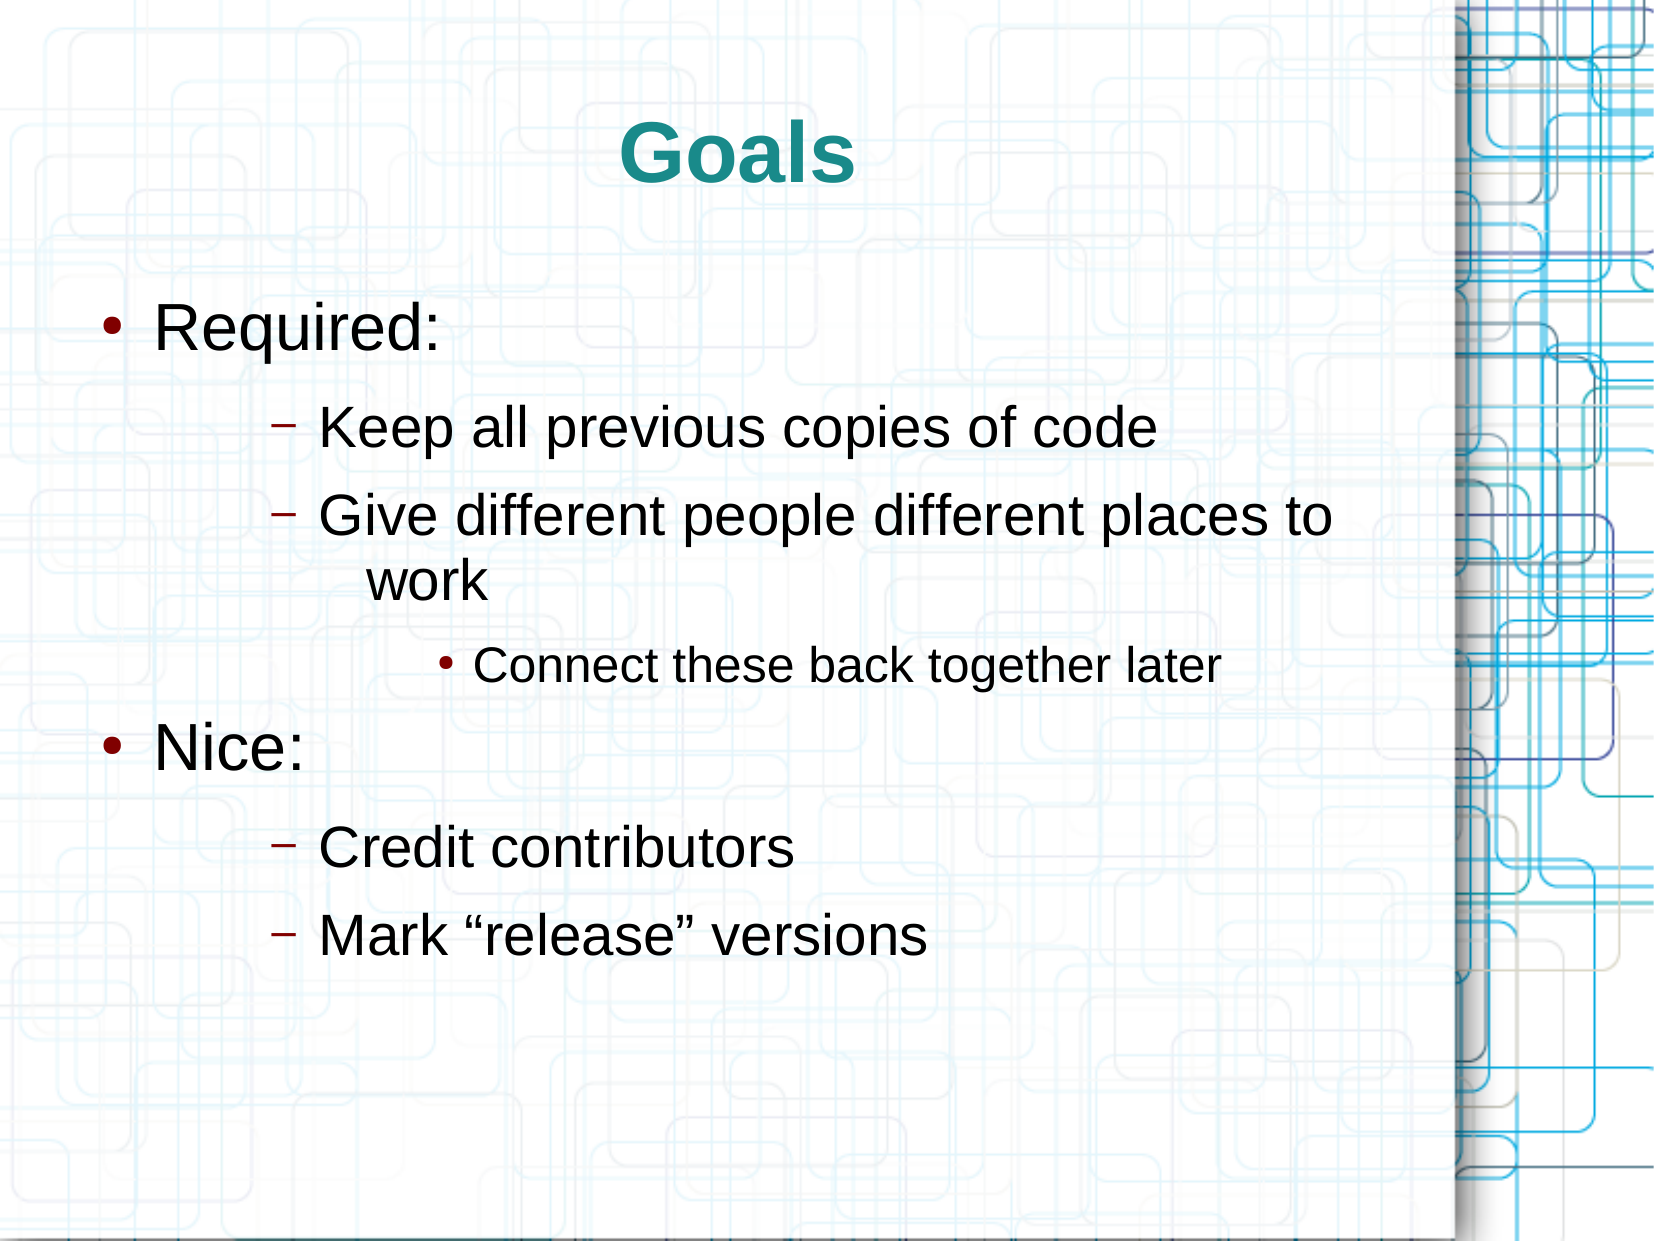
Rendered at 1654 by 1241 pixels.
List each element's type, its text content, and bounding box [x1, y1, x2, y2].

list Required: Keep all previous copies of code Give different people different places to work Connect these back together later Nice: Credit contributors Mark “release” versions [82, 290, 1418, 1010]
picture [0, 0, 1654, 1241]
title Goals [59, 49, 1418, 257]
